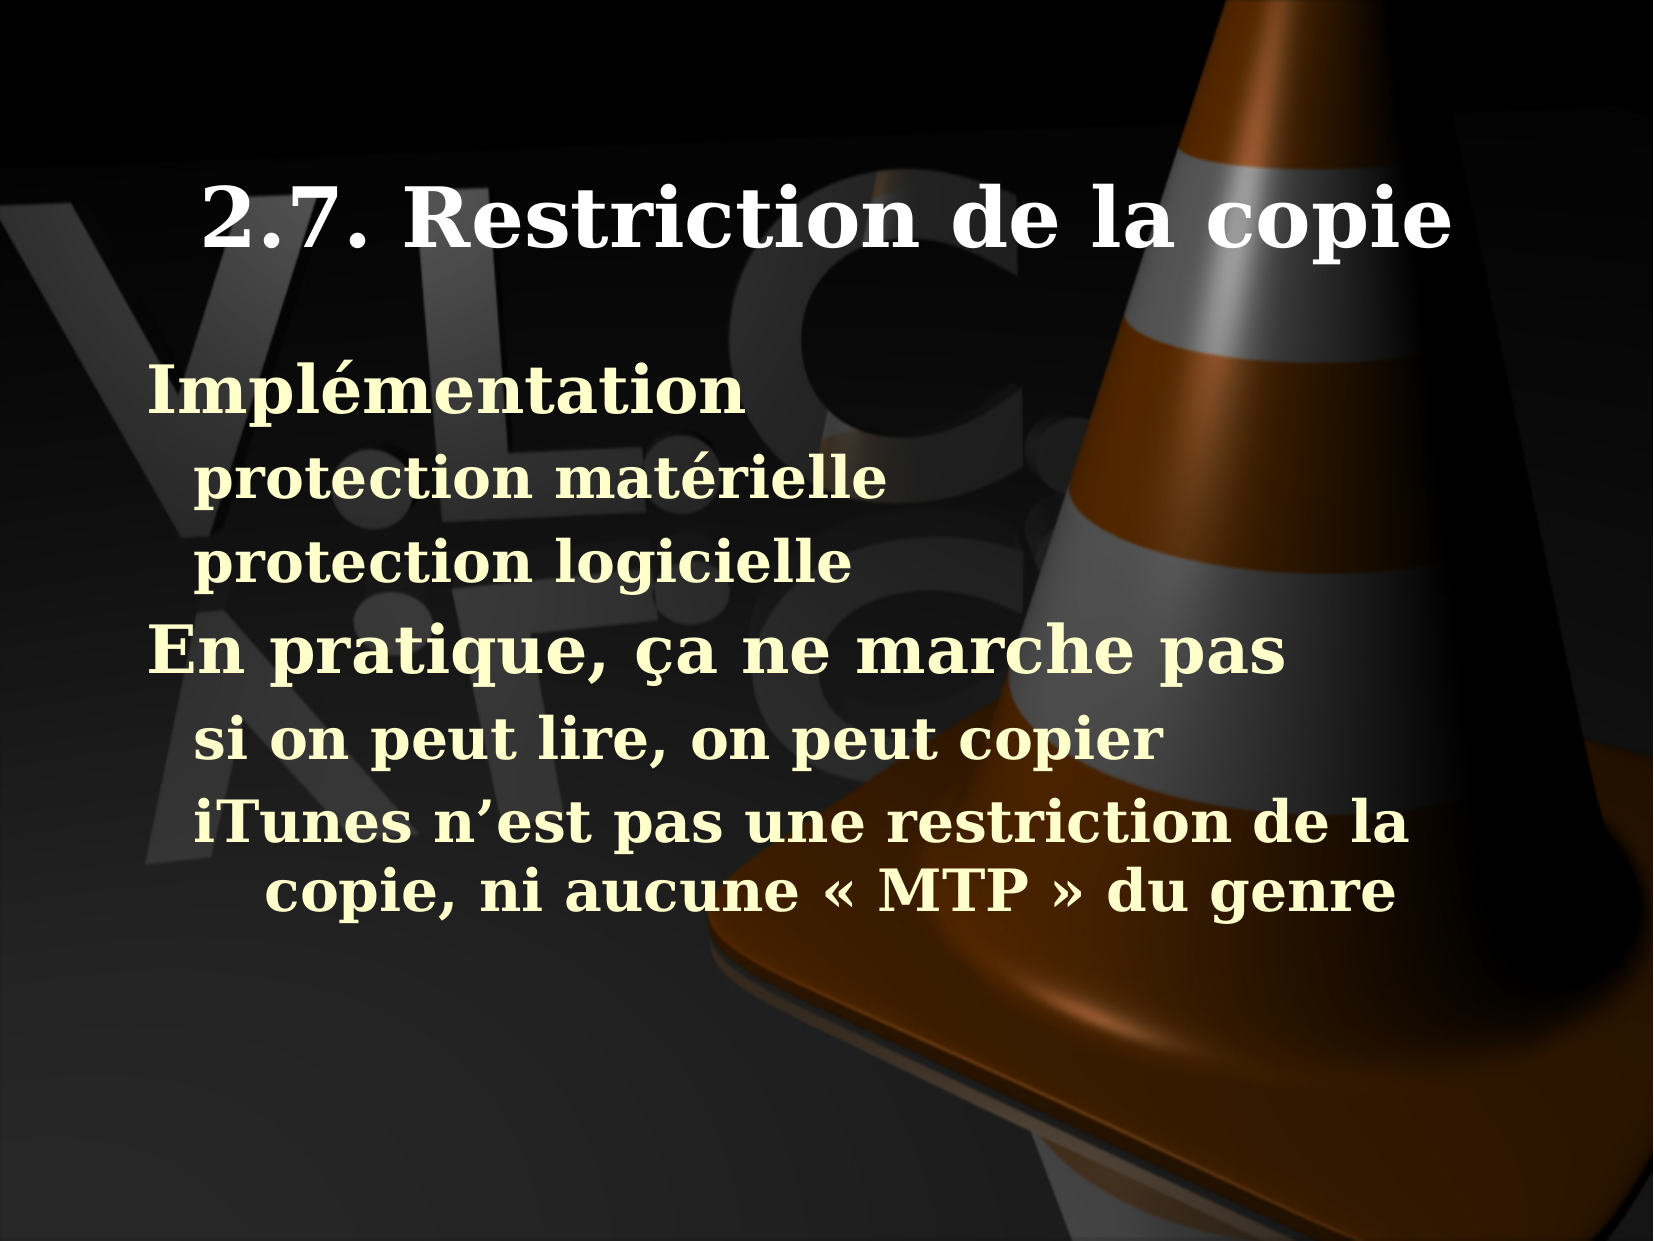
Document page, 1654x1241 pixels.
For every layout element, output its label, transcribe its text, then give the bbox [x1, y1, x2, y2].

title 2.7. Restriction de la copie [121, 114, 1534, 322]
list Implémentation protection matérielle protection logicielle En pratique, ça ne marche pas si on peut lire, on peut copier iTunes n’est pas une restriction de la copie, ni aucune « MTP » du genre [134, 350, 1516, 1133]
picture [0, 0, 1653, 1241]
